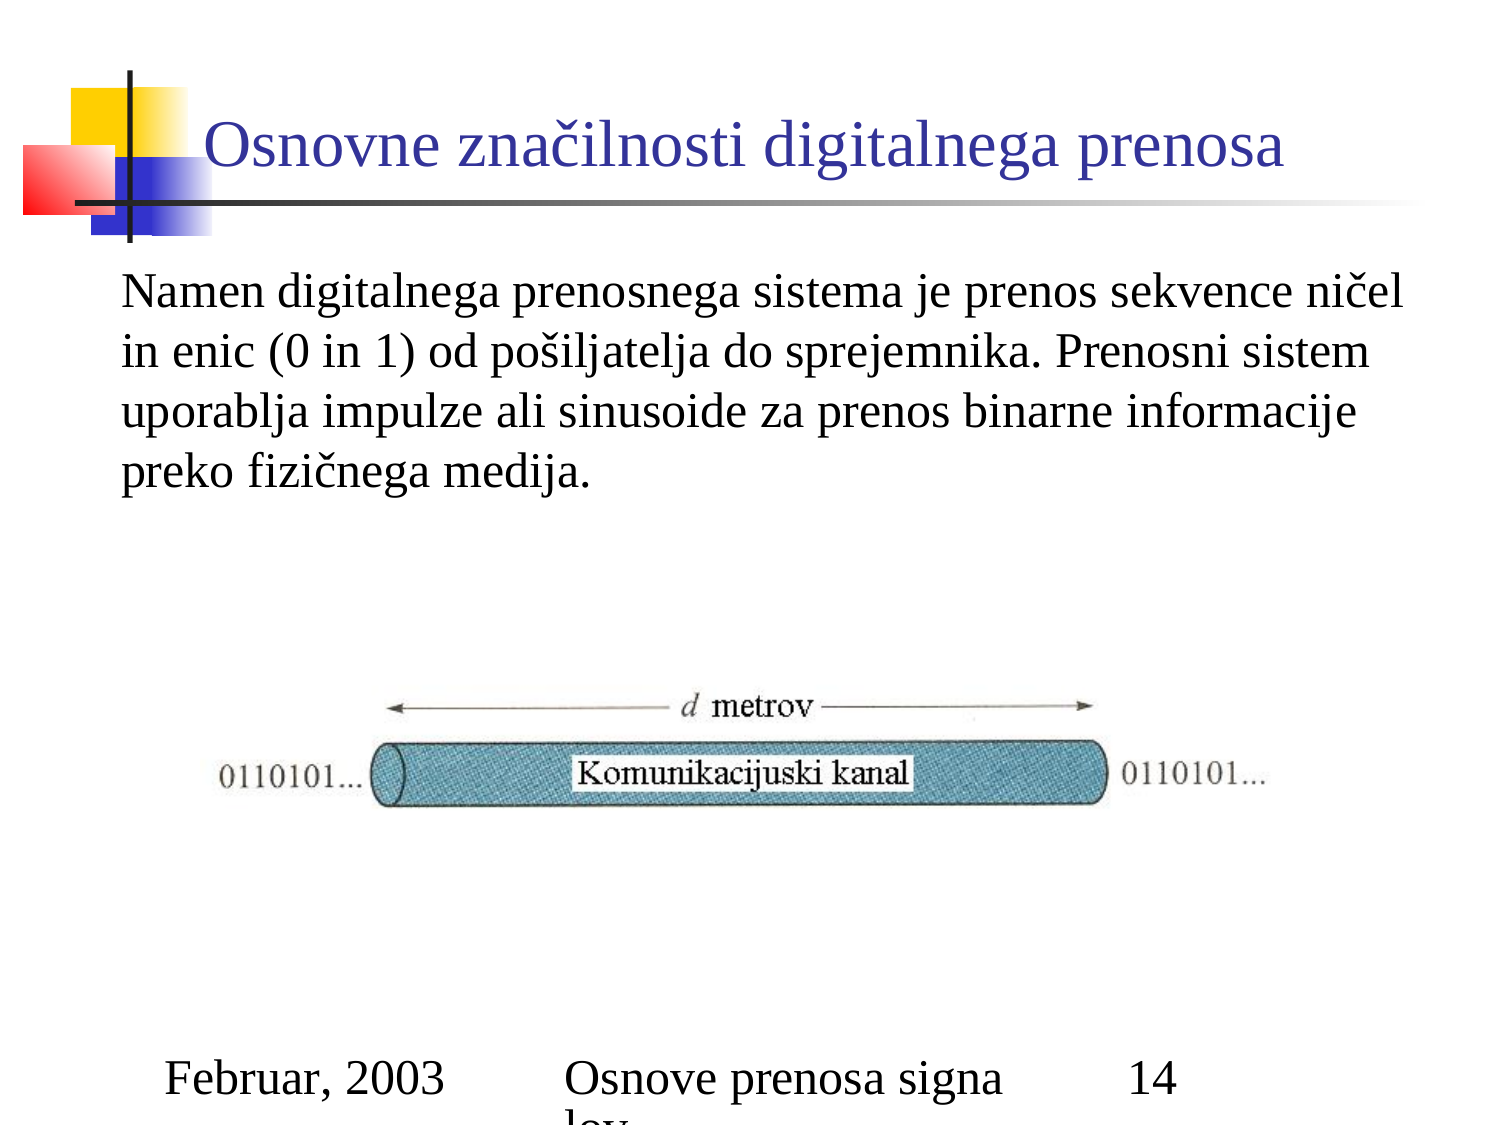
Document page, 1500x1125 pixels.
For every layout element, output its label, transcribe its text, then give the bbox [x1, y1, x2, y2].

list Namen digitalnega prenosnega sistema je prenos sekvence ničel in enic (0 in 1) od pošiljatelja do sprejemnika. Prenosni sistem uporablja impulze ali sinusoide za prenos binarne informacije preko fizičnega medija. [50, 249, 1469, 551]
picture [200, 662, 1300, 841]
title Osnovne značilnosti digitalnega prenosa [188, 92, 1468, 188]
